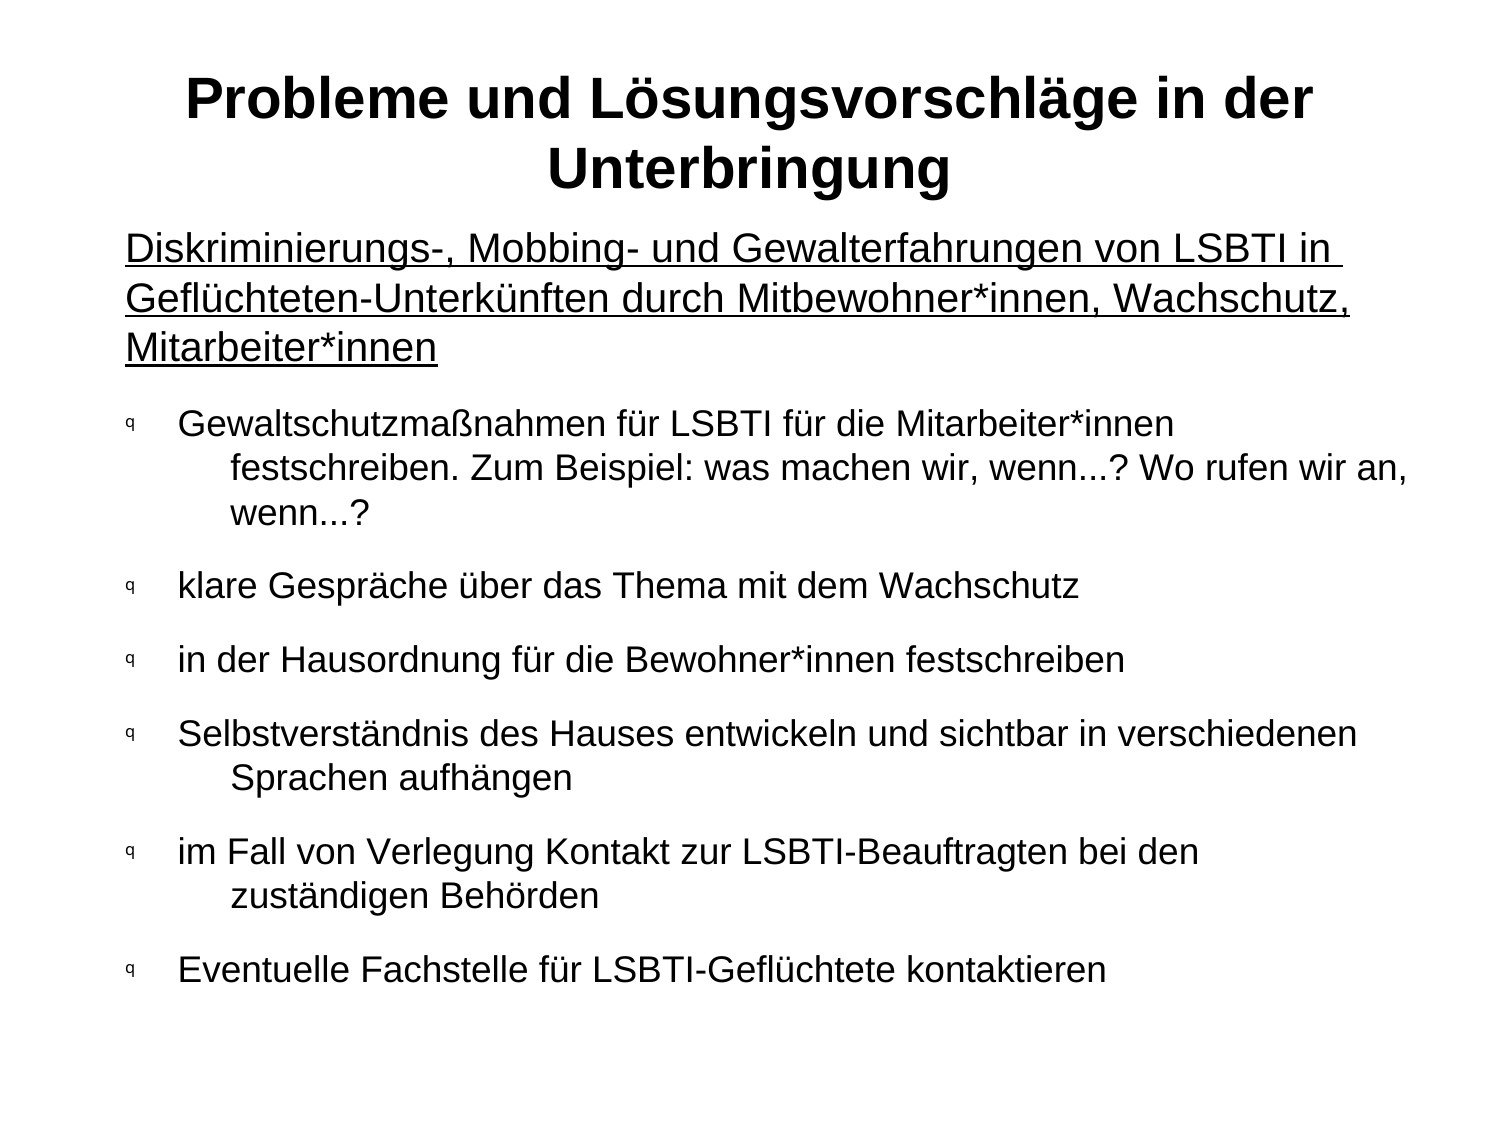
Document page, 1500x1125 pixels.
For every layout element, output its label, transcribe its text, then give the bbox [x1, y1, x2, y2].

title Probleme und Lösungsvorschläge in der Unterbringung [75, 45, 1425, 206]
list Diskriminierungs-, Mobbing- und Gewalterfahrungen von LSBTI in Geflüchteten-Unterkünften durch Mitbewohner*innen, Wachschutz, Mitarbeiter*innen Gewaltschutzmaßnahmen für LSBTI für die Mitarbeiter*innen festschreiben. Zum Beispiel: was machen wir, wenn...? Wo rufen wir an, wenn...? klare Gespräche über das Thema mit dem Wachschutz in der Hausordnung für die Bewohner*innen festschreiben Selbstverständnis des Hauses entwickeln und sichtbar in verschiedenen Sprachen aufhängen im Fall von Verlegung Kontakt zur LSBTI-Beauftragten bei den zuständigen Behörden Eventuelle Fachstelle für LSBTI-Geflüchtete kontaktieren [75, 206, 1425, 1005]
